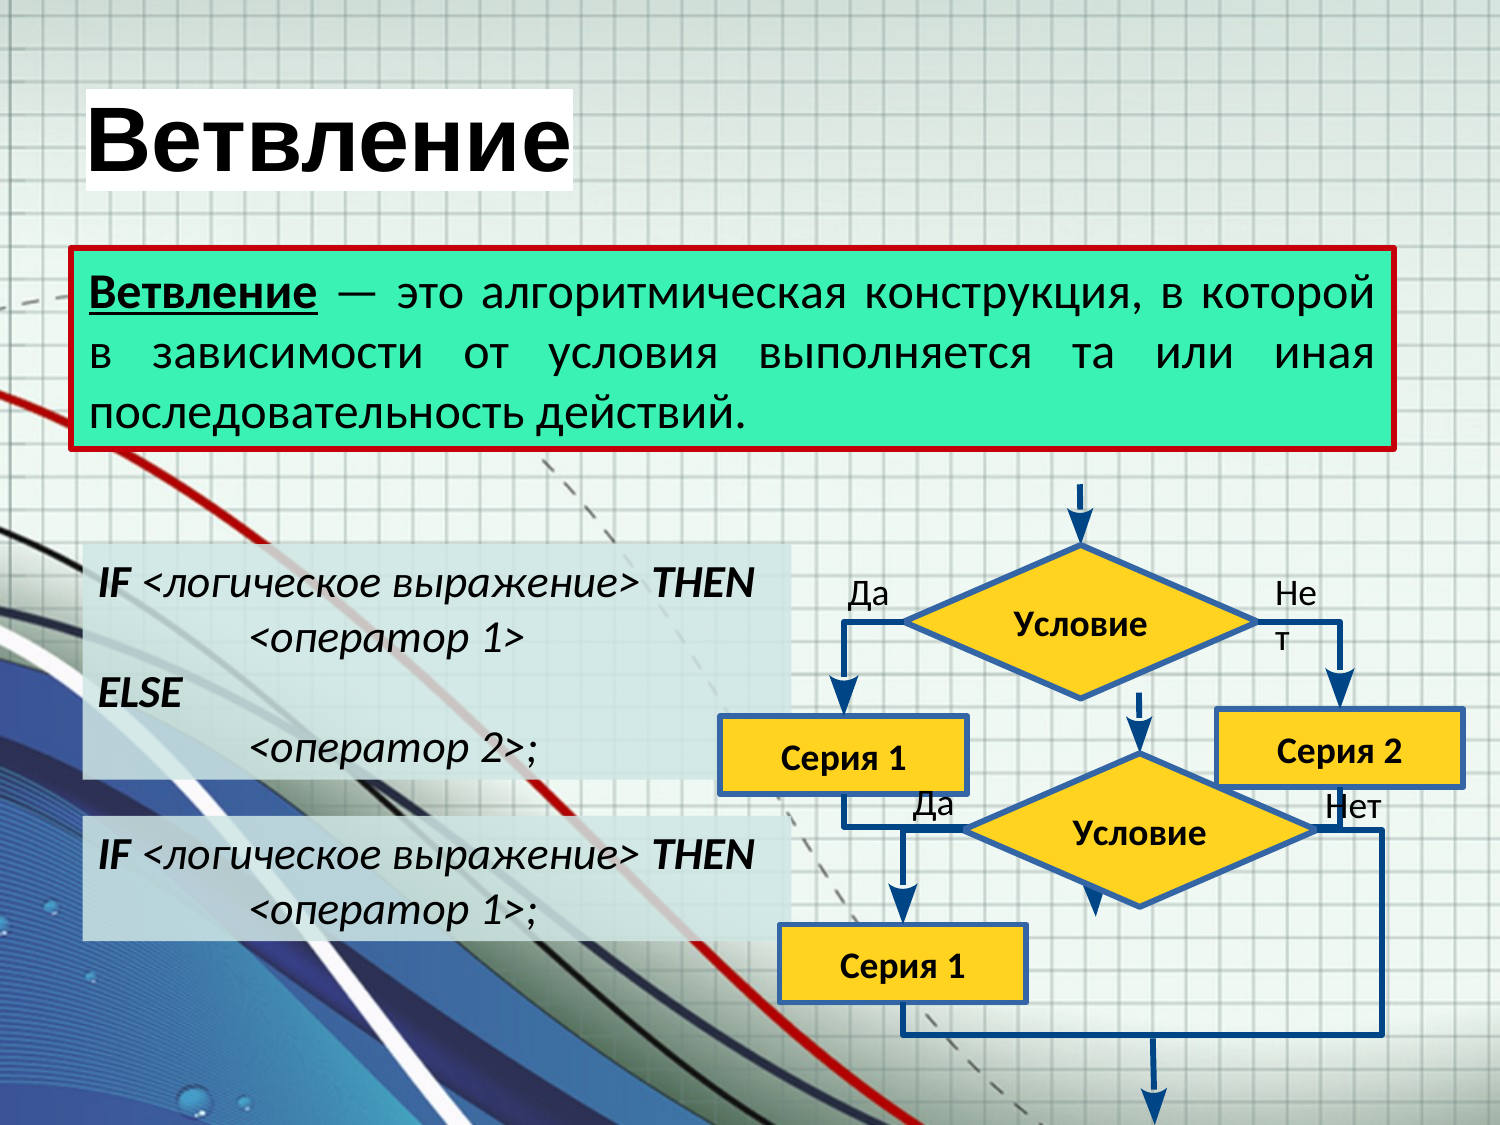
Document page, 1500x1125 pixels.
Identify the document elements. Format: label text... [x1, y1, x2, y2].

text_box IF <логическое выражение> THEN <оператор 1> ELSE <оператор 2>; [82, 544, 792, 780]
text_box Серия 2 [1216, 709, 1464, 788]
text_box Да [897, 770, 970, 831]
text_box Условие [964, 753, 1310, 907]
text_box IF <логическое выражение> THEN <оператор 1>; [82, 815, 792, 942]
text_box Да [832, 561, 916, 621]
text_box Нет [1260, 561, 1347, 621]
text_box Серия 1 [779, 924, 1027, 1003]
text_box Нет [1310, 773, 1397, 834]
picture [0, 0, 1500, 1125]
text_box Серия 1 [720, 716, 968, 795]
text_box Ветвление — это алгоритмическая конструкция, в которой в зависимости от условия выполняется та или иная последовательность действий. [70, 248, 1394, 449]
title Ветвление [70, 59, 1397, 225]
text_box Условие [904, 544, 1258, 699]
